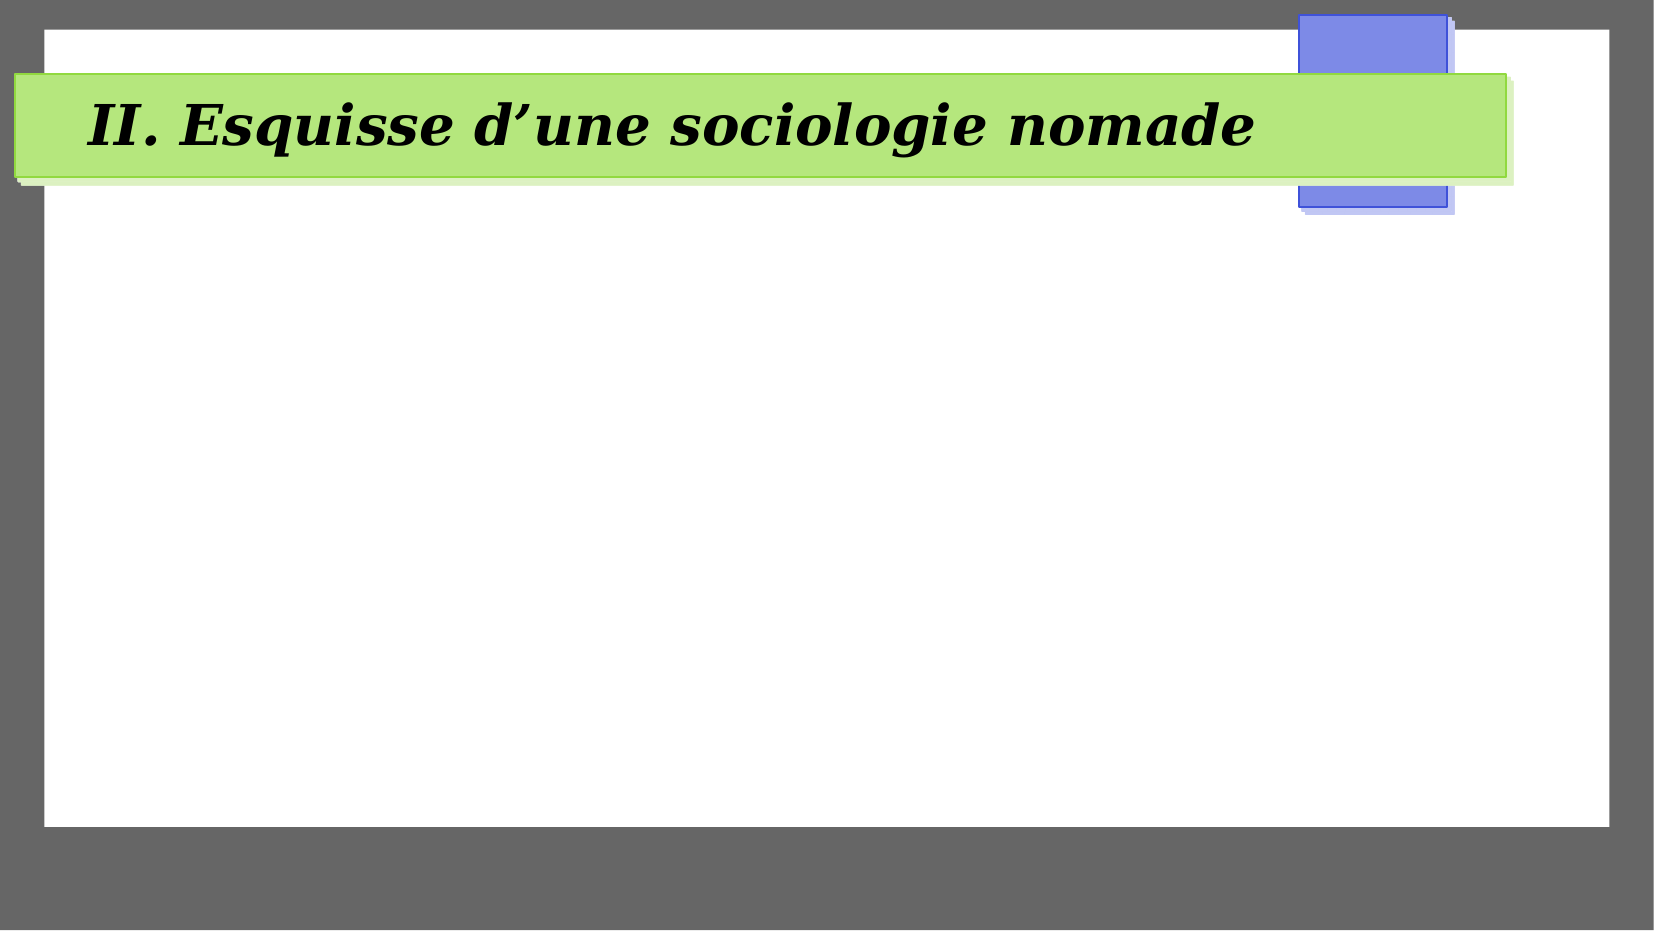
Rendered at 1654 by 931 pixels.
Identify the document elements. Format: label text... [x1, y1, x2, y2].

title II. Esquisse d’une sociologie nomade [88, 73, 1506, 178]
